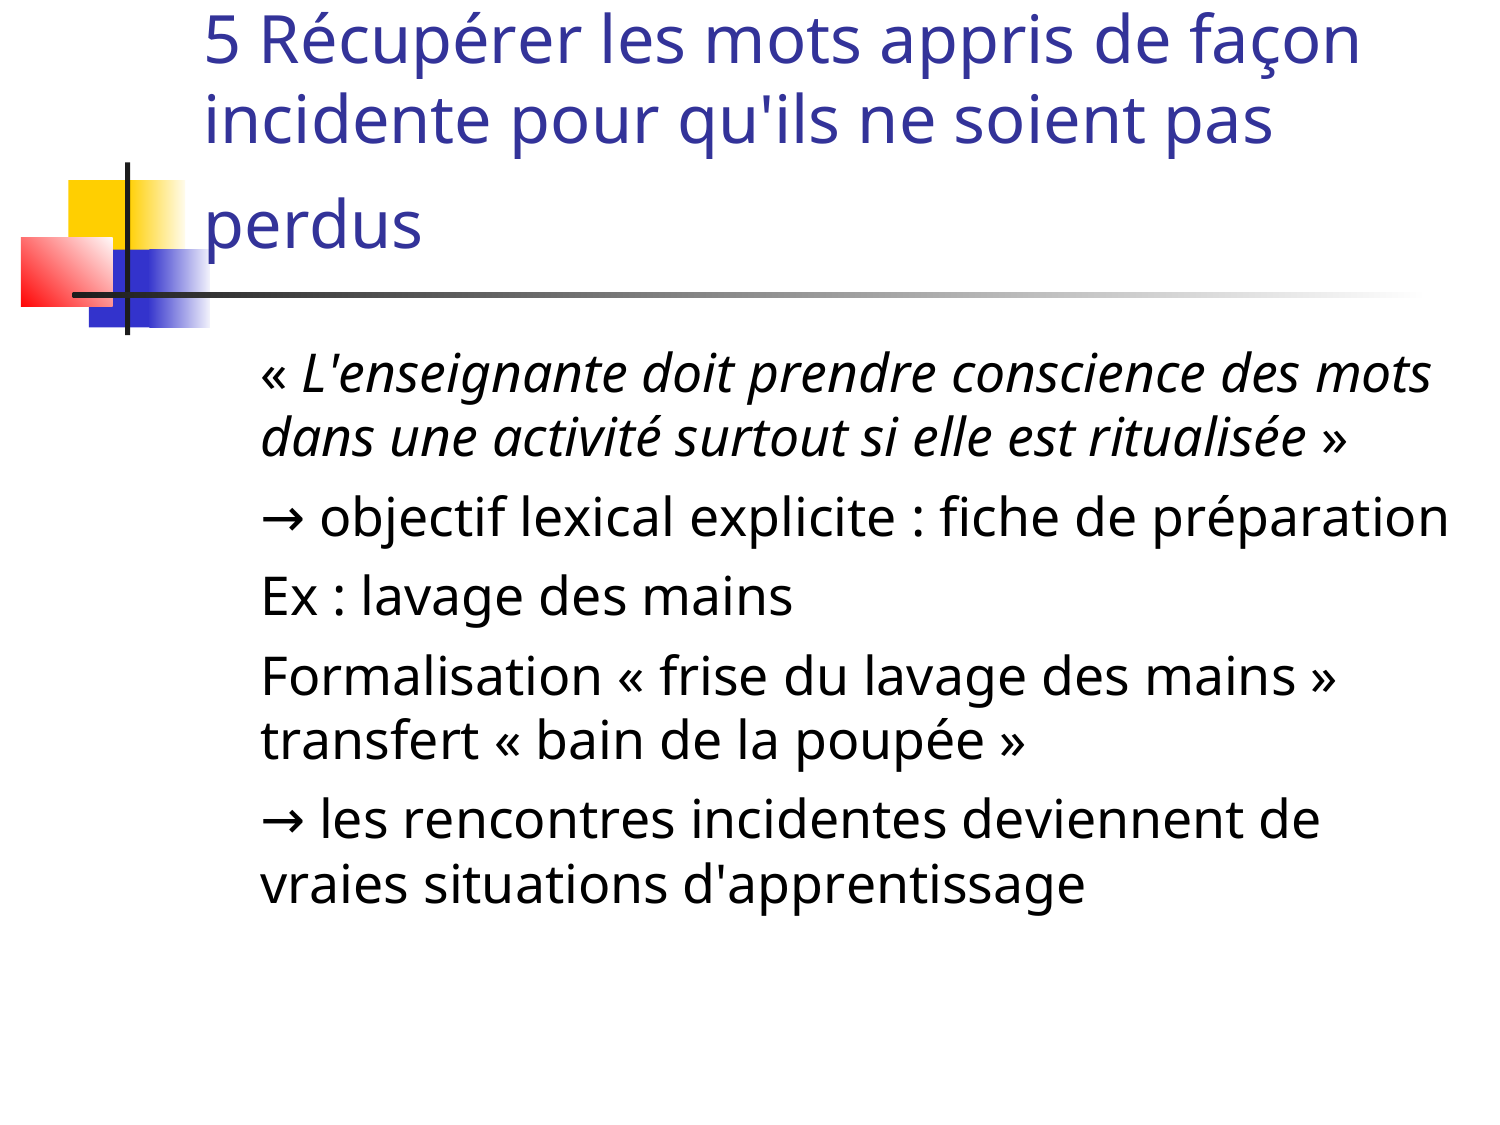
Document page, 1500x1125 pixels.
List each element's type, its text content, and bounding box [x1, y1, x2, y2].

title 5 Récupérer les mots appris de façon incidente pour qu'ils ne soient pas perdus [188, 35, 1467, 275]
list « L'enseignante doit prendre conscience des mots dans une activité surtout si elle est ritualisée » → objectif lexical explicite : fiche de préparation Ex : lavage des mains Formalisation « frise du lavage des mains » transfert « bain de la poupée » → les rencontres incidentes deviennent de vraies situations d'apprentissage [193, 330, 1469, 1006]
